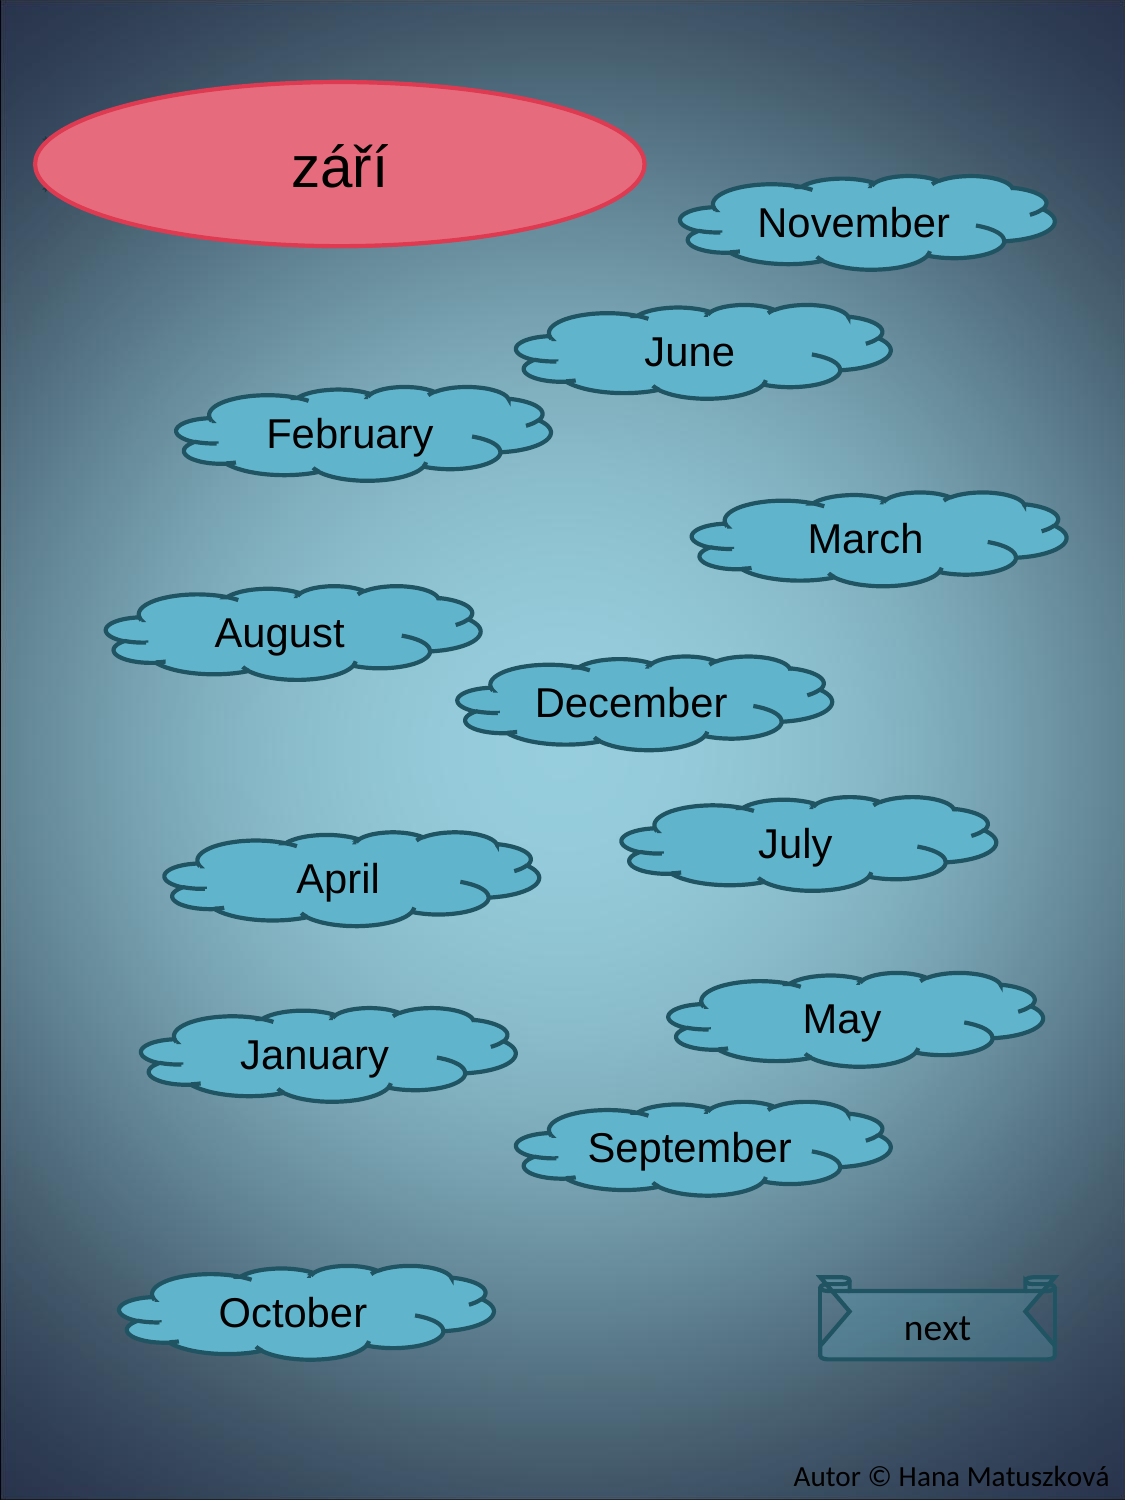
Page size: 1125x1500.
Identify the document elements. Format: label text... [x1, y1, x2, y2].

text_box November [679, 176, 1055, 270]
text_box May [668, 972, 1044, 1067]
text_box Autor © Hana Matuszková [778, 1449, 1125, 1500]
text_box září [35, 82, 645, 247]
picture [0, 0, 1125, 1500]
text_box June [515, 304, 891, 399]
text_box August [105, 586, 481, 680]
text_box December [457, 656, 833, 751]
text_box September [515, 1101, 891, 1196]
text_box April [164, 832, 540, 927]
text_box January [140, 1008, 516, 1102]
text_box July [621, 797, 997, 891]
text_box March [691, 492, 1067, 587]
text_box next [820, 1277, 1055, 1360]
text_box October [119, 1265, 494, 1360]
text_box February [176, 386, 551, 481]
